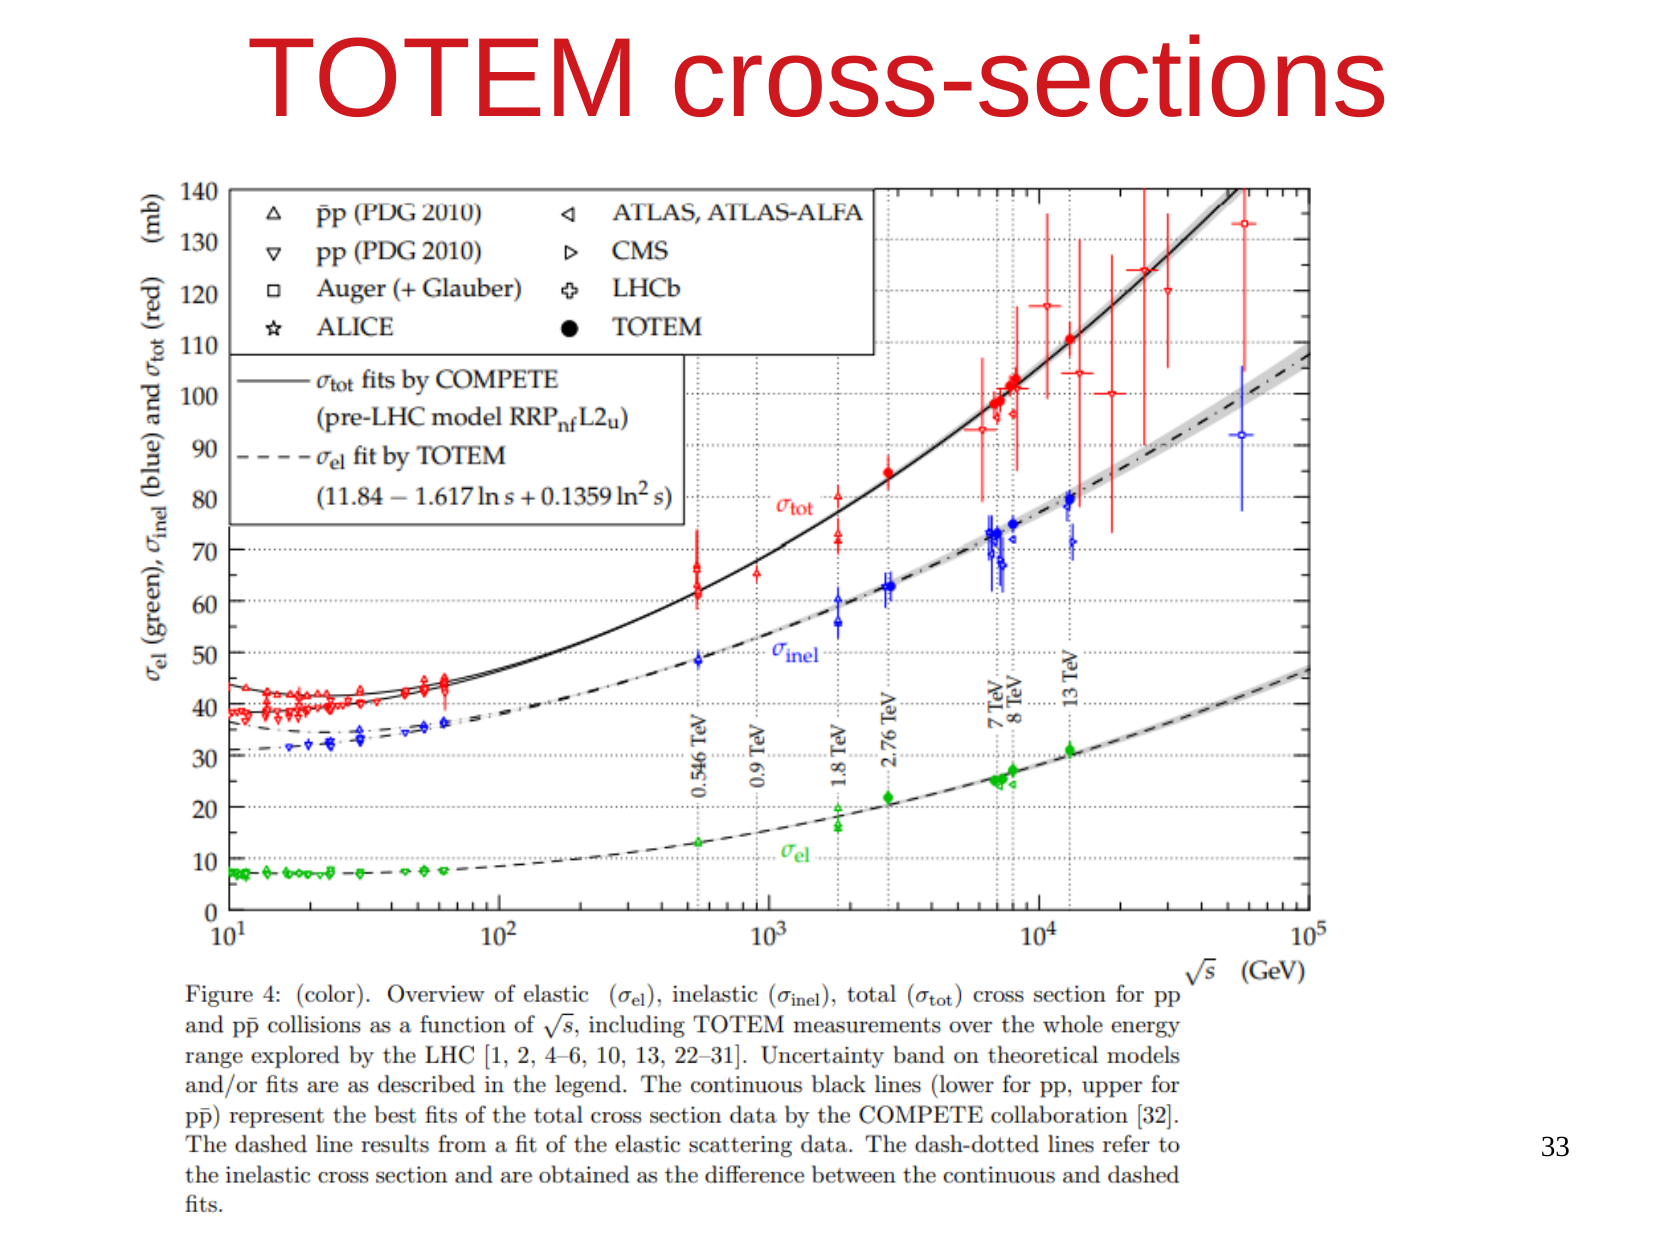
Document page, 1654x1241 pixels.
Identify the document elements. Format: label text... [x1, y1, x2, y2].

picture [134, 168, 1333, 1216]
title TOTEM cross-sections [149, 15, 1488, 141]
